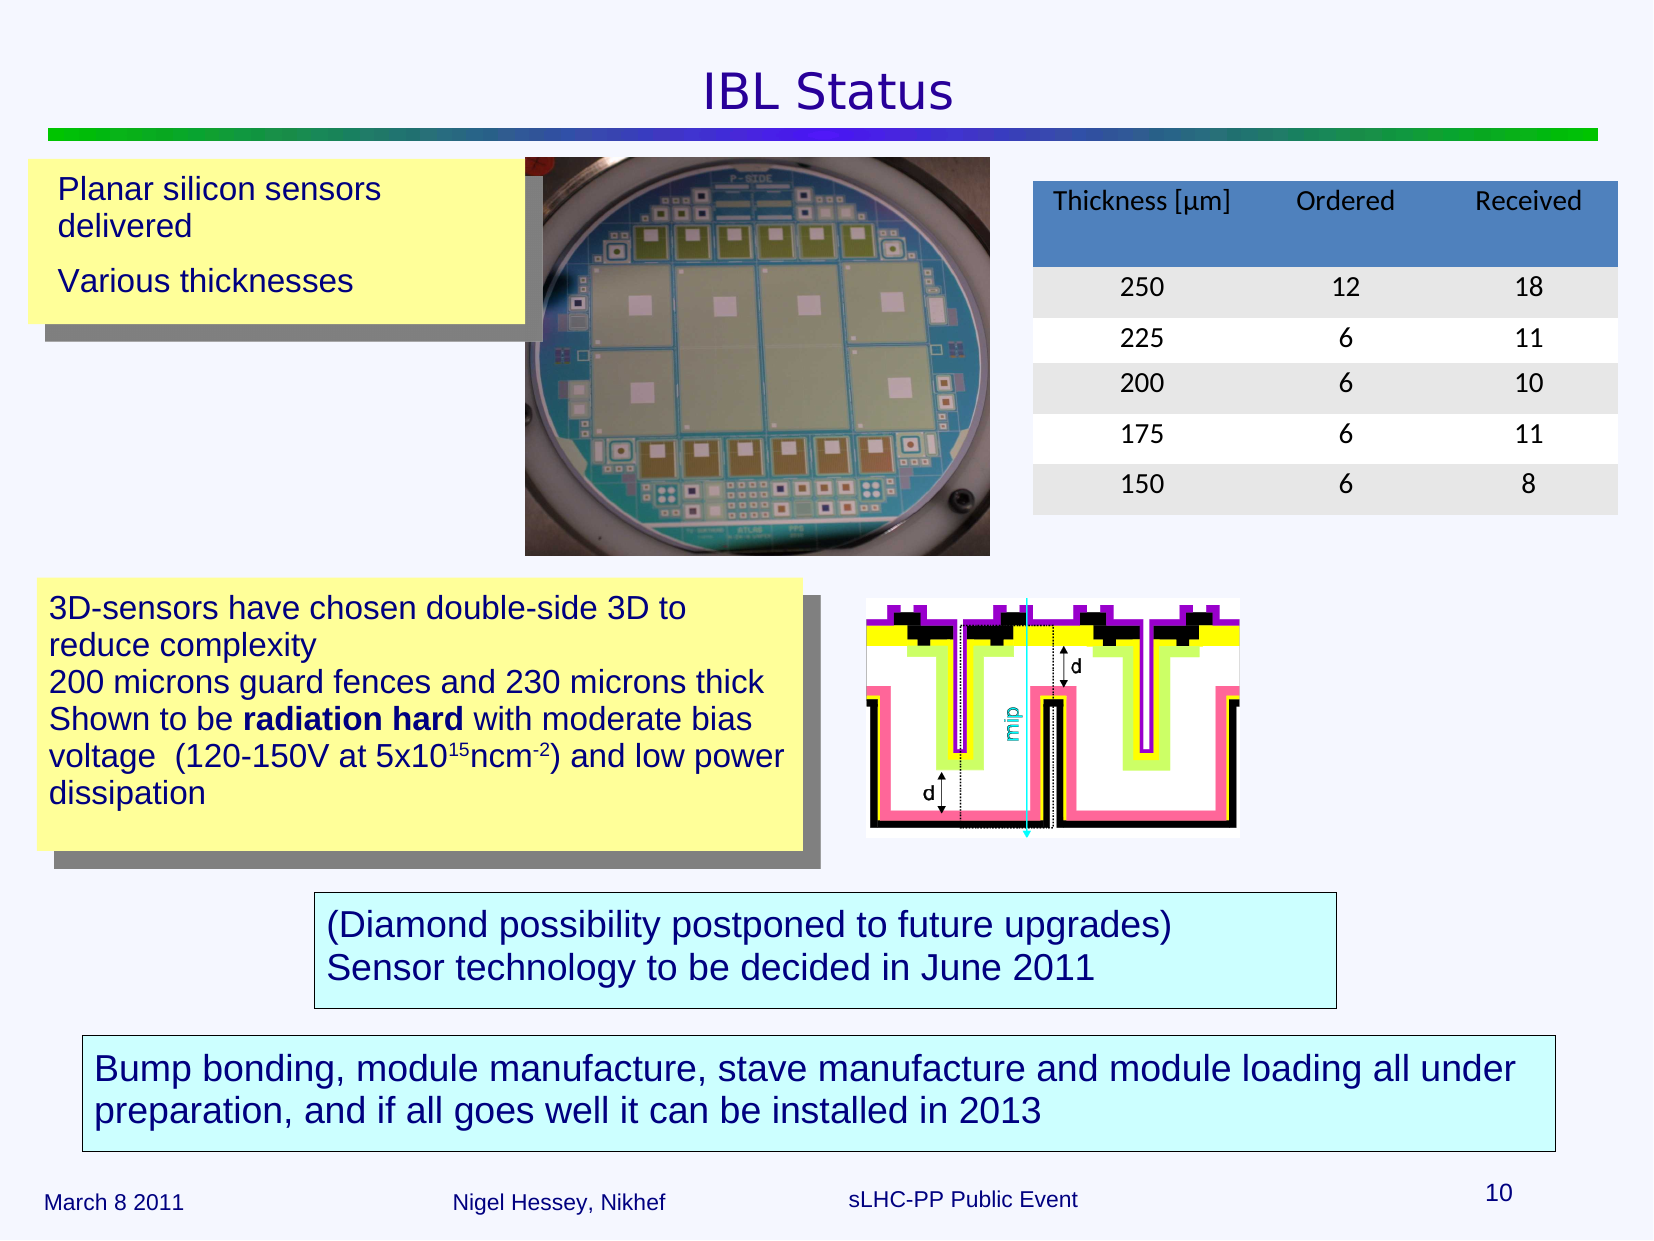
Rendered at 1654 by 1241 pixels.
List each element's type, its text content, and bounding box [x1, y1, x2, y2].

table_cell 150 [1033, 464, 1251, 515]
table_header Thickness [µm] [1033, 181, 1251, 267]
text_box Planar silicon sensors delivered Various thicknesses [28, 158, 526, 325]
table_cell 10 [1440, 363, 1618, 414]
text_box 3D-sensors have chosen double-side 3D to reduce complexity 200 microns guard fences and 230 microns thick Shown to be radiation hard with moderate bias voltage (120-150V at 5x1015ncm-2) and low power dissipation [36, 577, 803, 851]
text_box Bump bonding, module manufacture, stave manufacture and module loading all under preparation, and if all goes well it can be installed in 2013 [82, 1035, 1556, 1152]
table_cell 6 [1251, 464, 1440, 515]
table_cell 18 [1440, 267, 1618, 318]
table_cell 6 [1251, 318, 1440, 363]
table_cell 11 [1440, 414, 1618, 464]
picture [48, 128, 95, 141]
table_header Ordered [1251, 181, 1440, 267]
table_cell 6 [1251, 363, 1440, 414]
table_cell 8 [1440, 464, 1618, 515]
picture [866, 598, 1240, 838]
table_cell 175 [1033, 414, 1251, 464]
table_cell 250 [1033, 267, 1251, 318]
table_cell 12 [1251, 267, 1440, 318]
picture [1563, 128, 1598, 141]
table_cell 6 [1251, 414, 1440, 464]
text_box (Diamond possibility postponed to future upgrades) Sensor technology to be decided in June 2011 [314, 892, 1337, 1009]
table_cell 200 [1033, 363, 1251, 414]
table_header Received [1440, 181, 1618, 267]
table_cell 11 [1440, 318, 1618, 363]
title IBL Status [95, 37, 1563, 146]
picture [525, 157, 990, 556]
table_cell 225 [1033, 318, 1251, 363]
